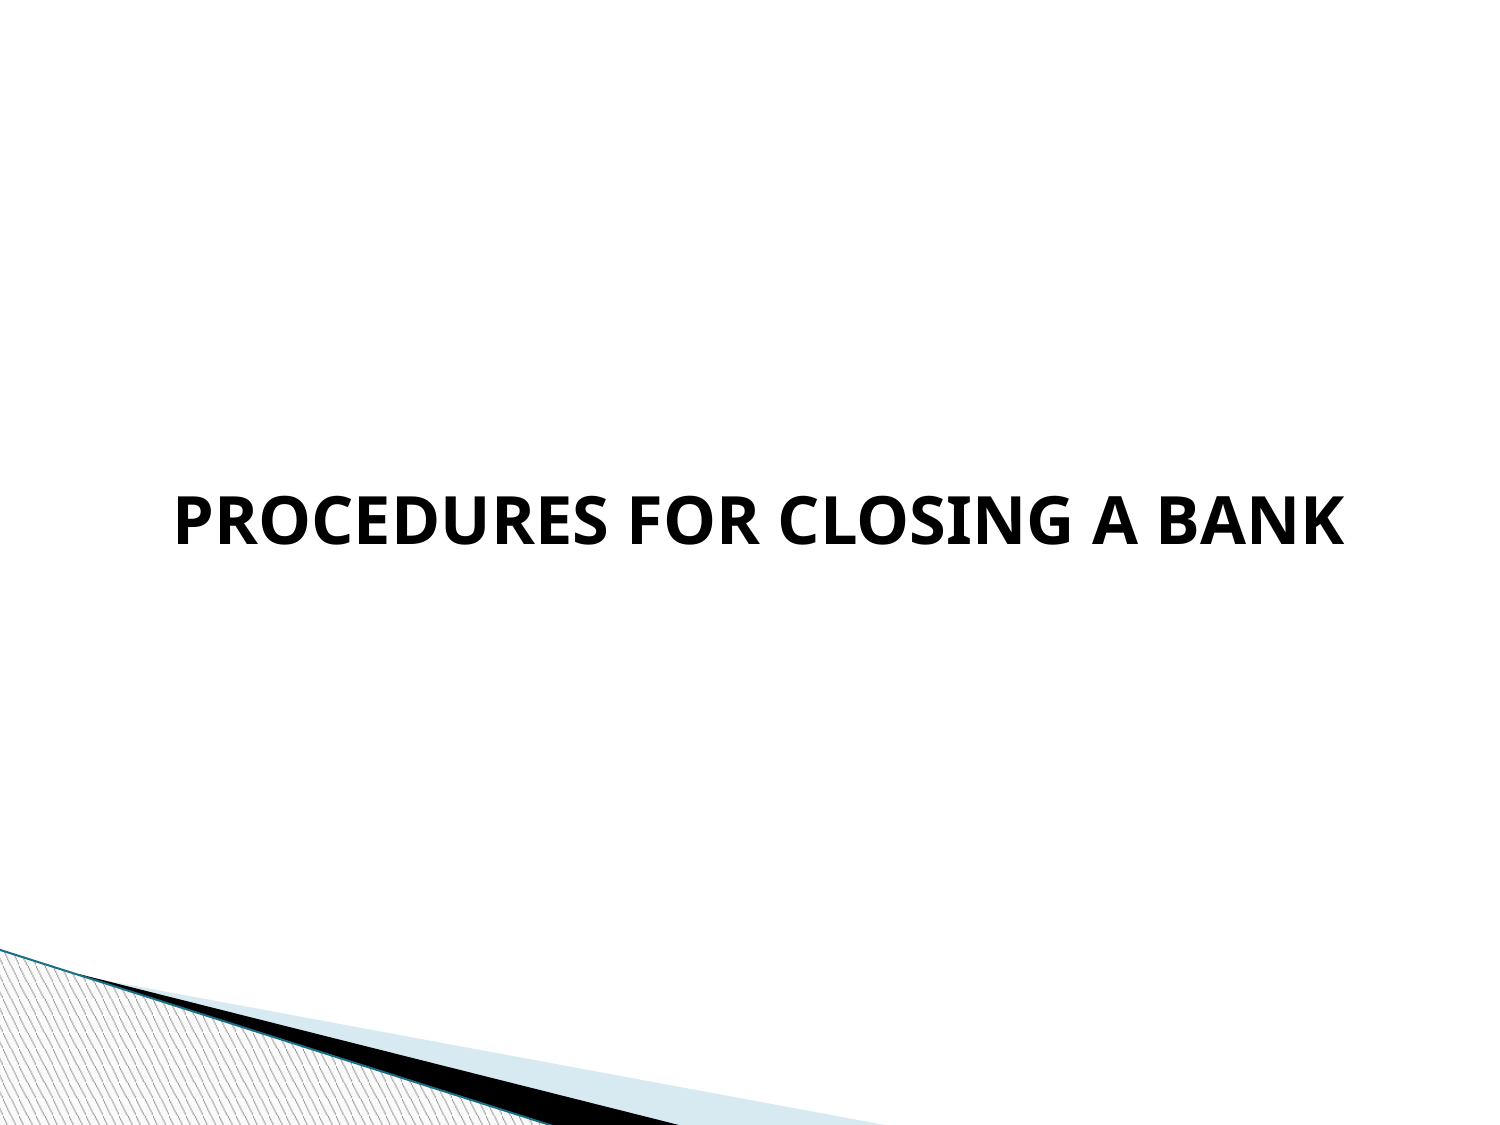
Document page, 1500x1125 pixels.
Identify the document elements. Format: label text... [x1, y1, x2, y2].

picture [0, 952, 543, 1125]
list PROCEDURES FOR CLOSING A BANK [75, 243, 1425, 986]
